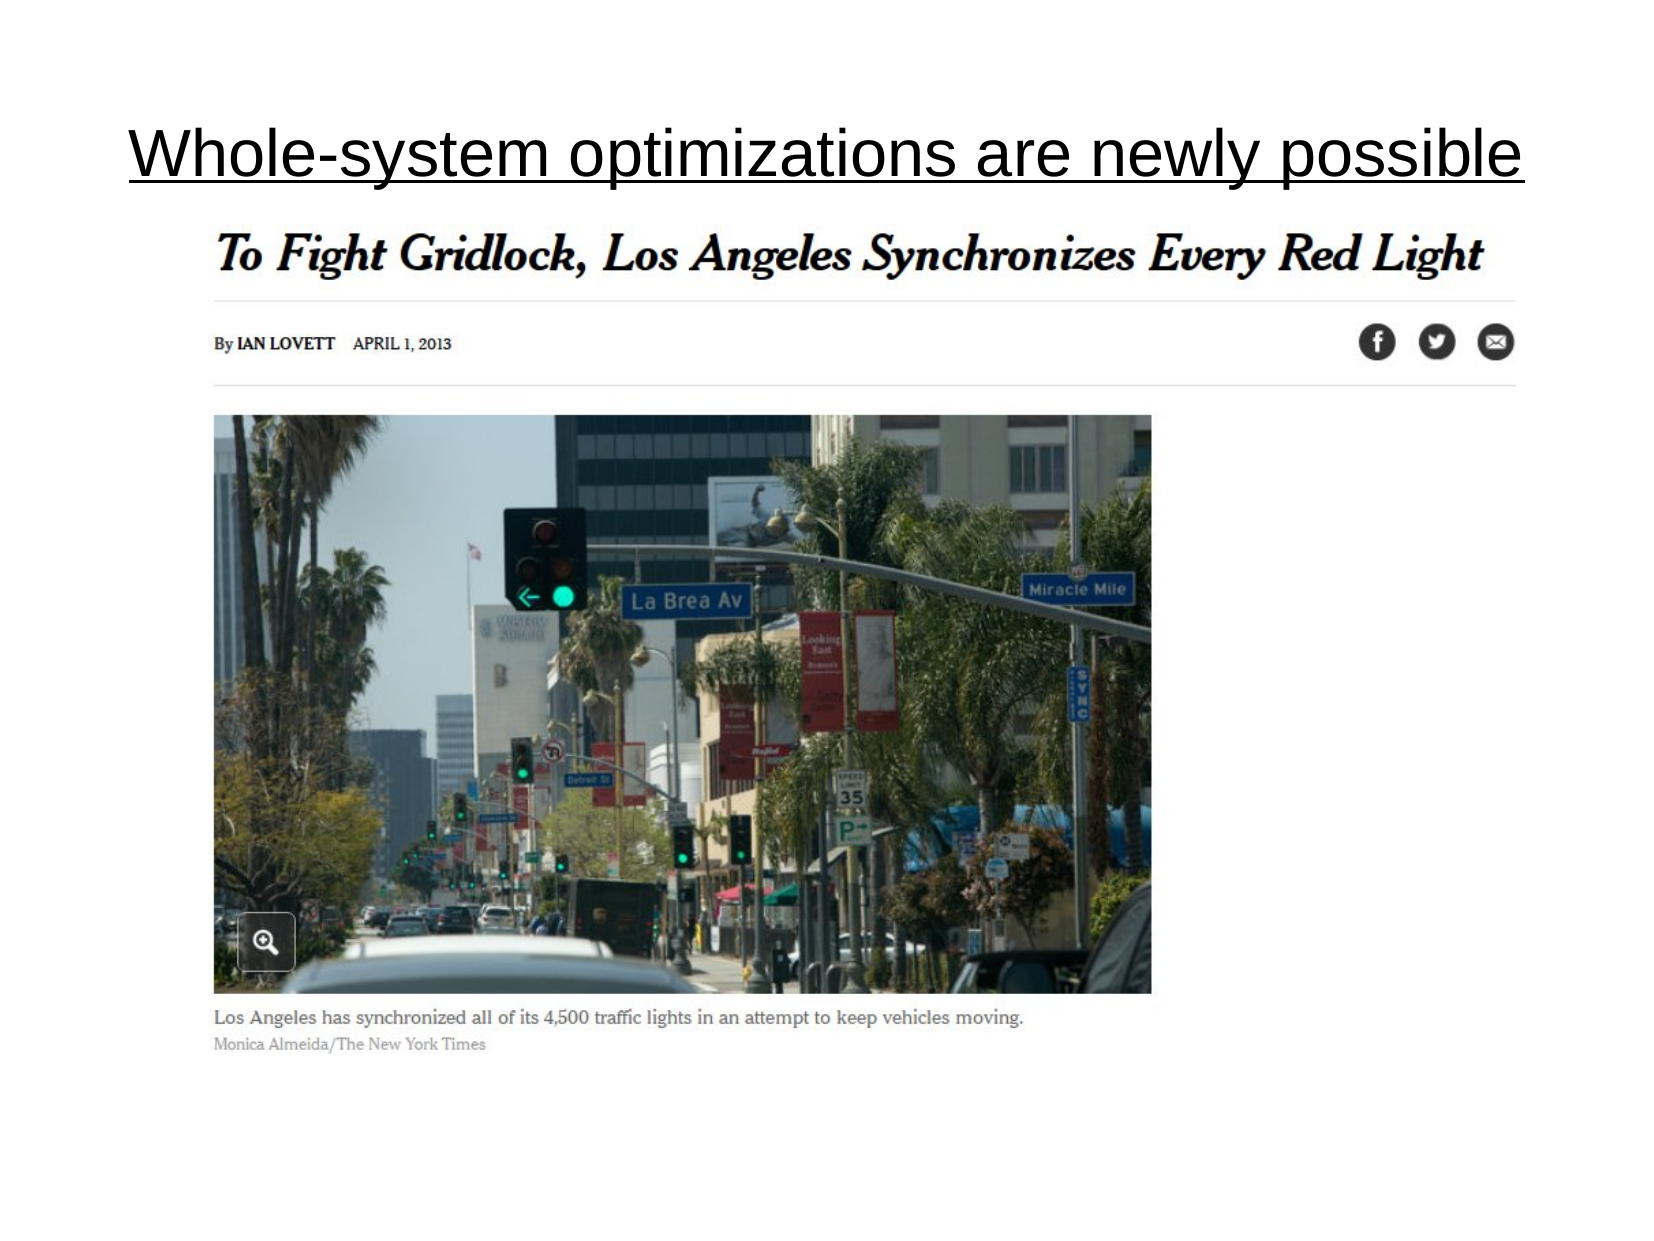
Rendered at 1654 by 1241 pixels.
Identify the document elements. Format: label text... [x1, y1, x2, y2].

picture [165, 224, 1516, 1066]
title Whole-system optimizations are newly possible [82, 49, 1571, 257]
